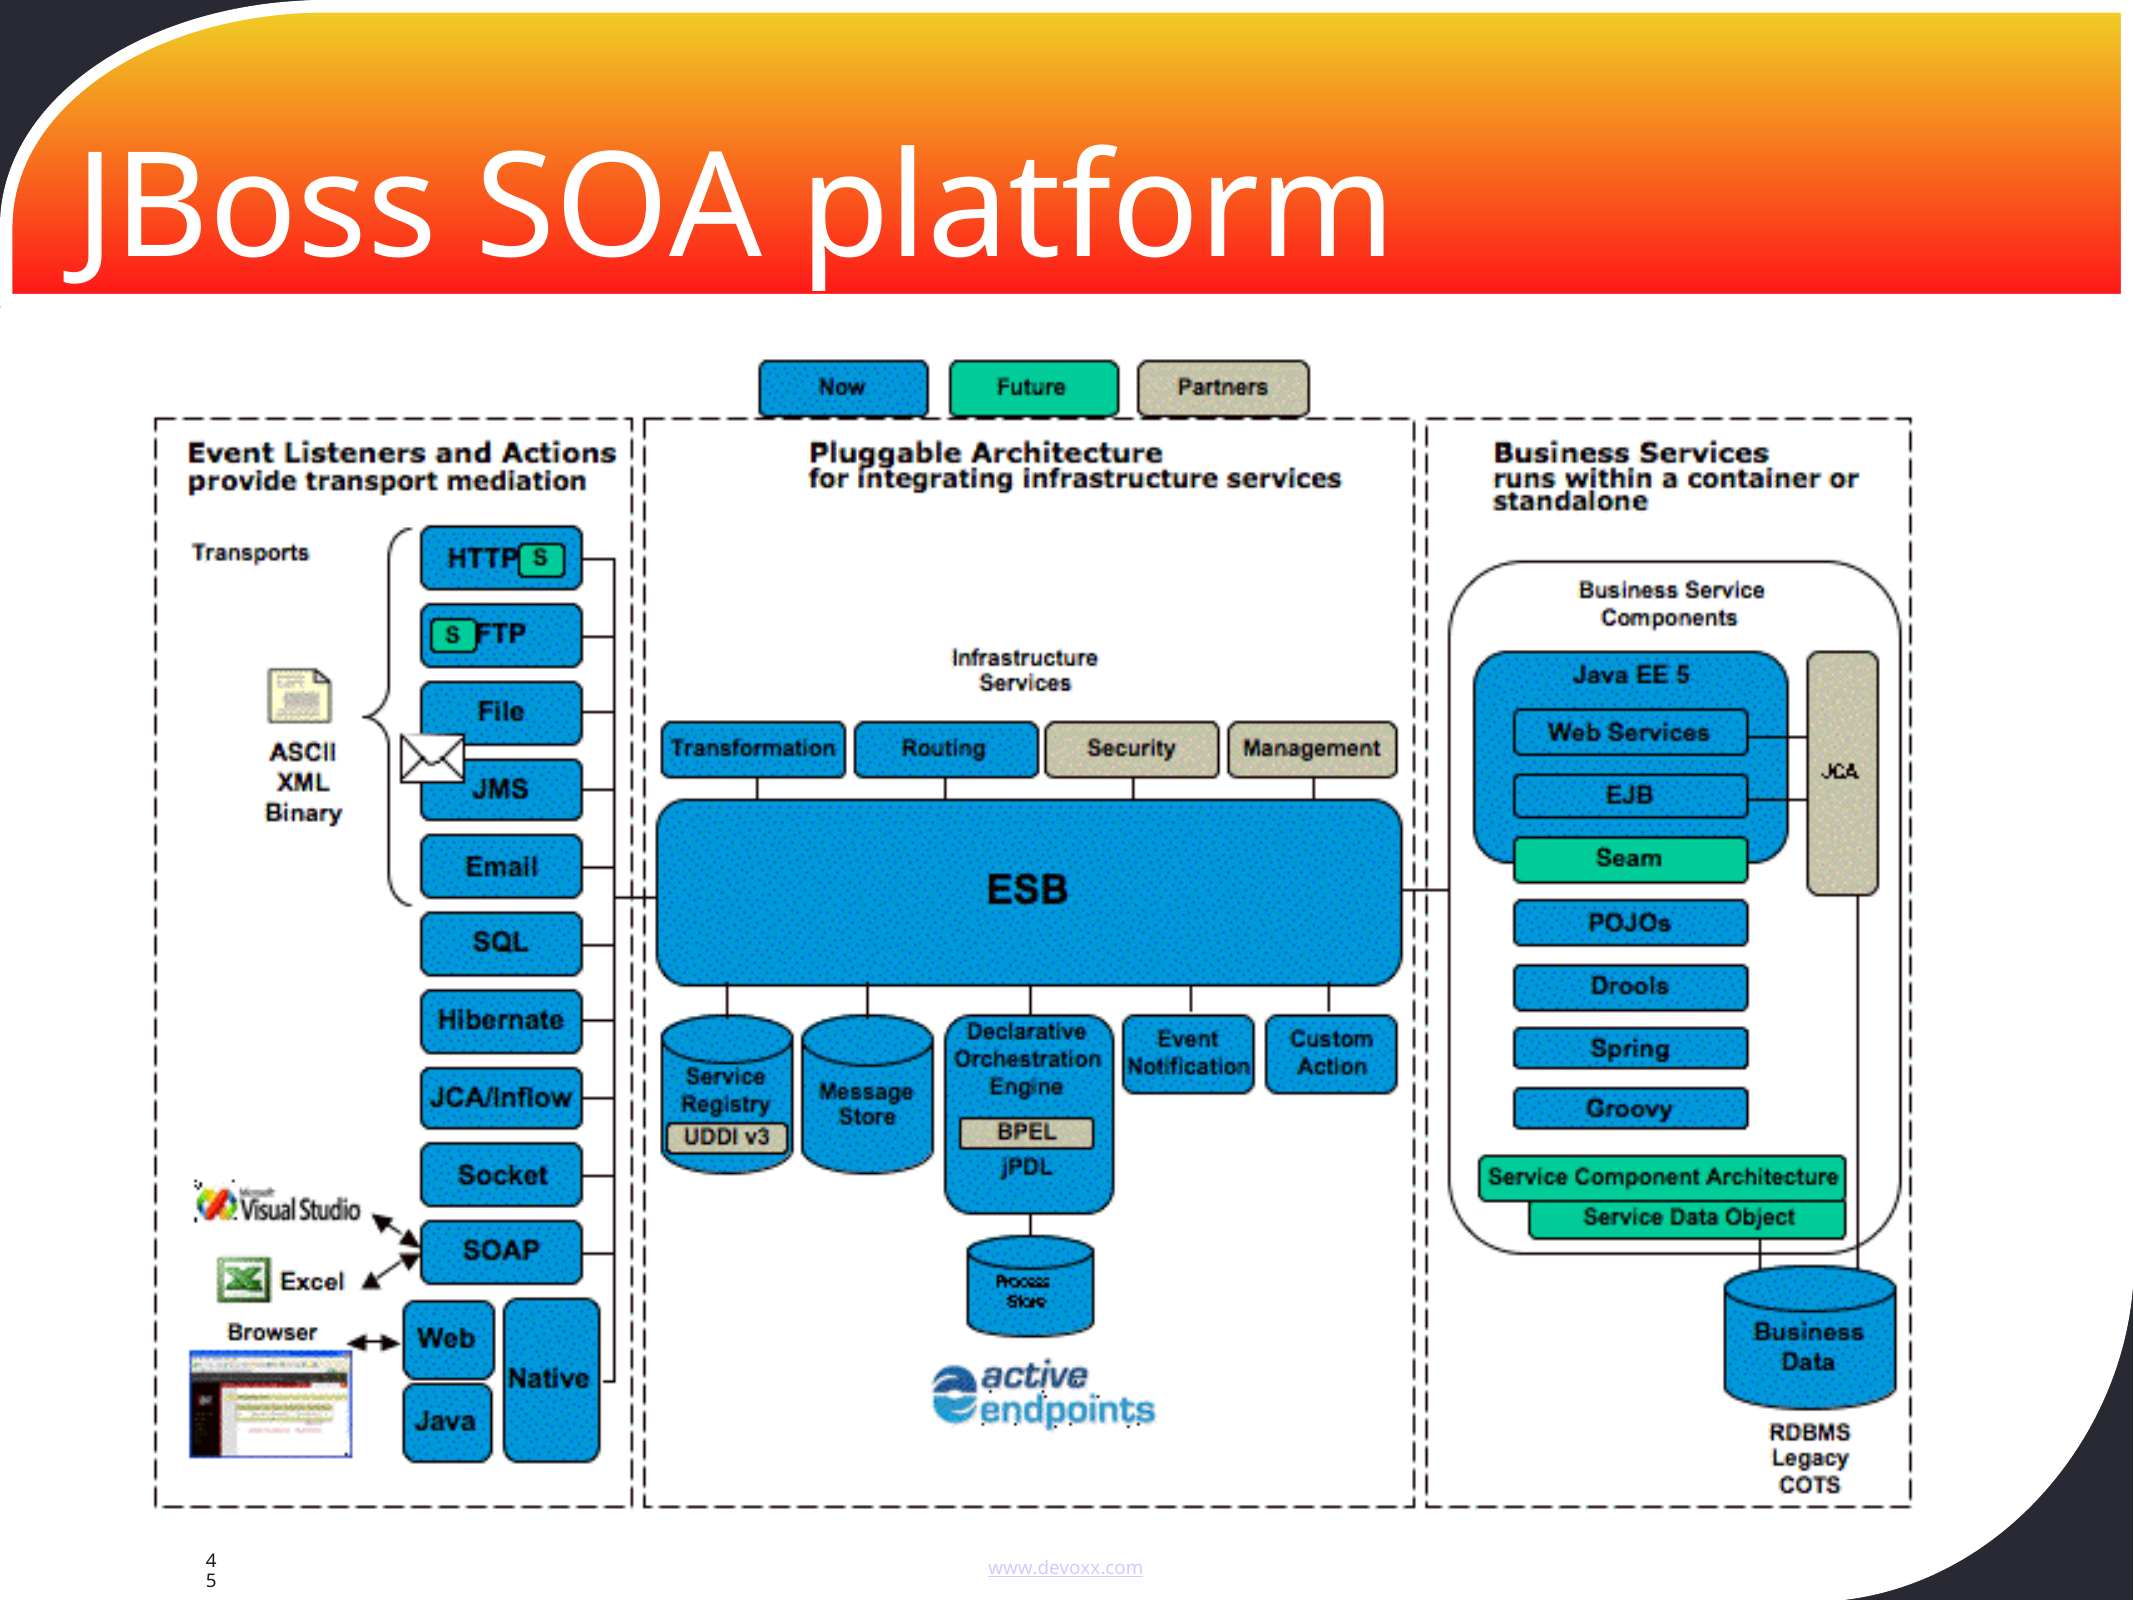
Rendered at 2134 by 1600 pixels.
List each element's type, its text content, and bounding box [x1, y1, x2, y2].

text_box JBoss SOA platform [75, 56, 2036, 286]
picture [135, 343, 1925, 1524]
text_box JBoss SOA platform [825, 187, 868, 247]
